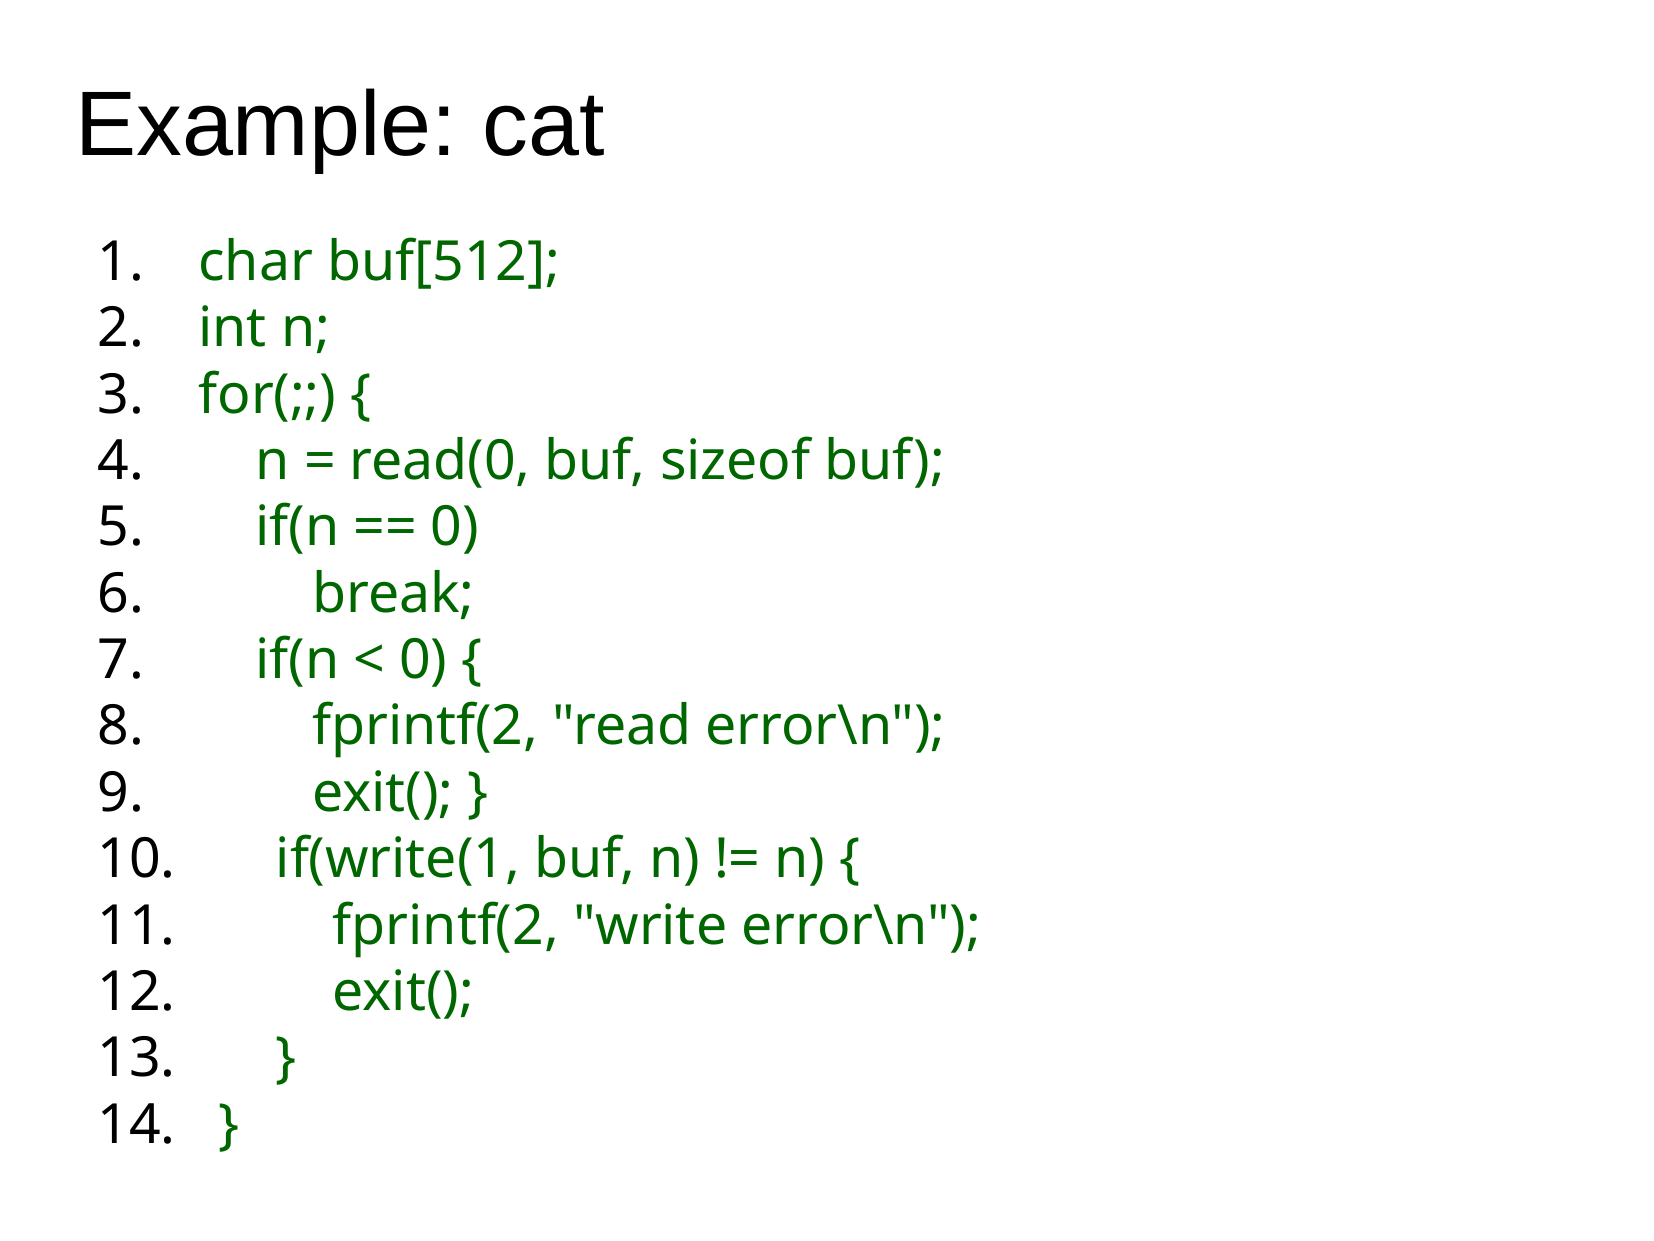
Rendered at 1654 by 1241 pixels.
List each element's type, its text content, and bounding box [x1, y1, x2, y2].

title Example: cat [75, 49, 1538, 188]
list char buf[512]; int n; for(;;) { n = read(0, buf, sizeof buf); if(n == 0) break; if(n < 0) { fprintf(2, "read error\n"); exit(); } if(write(1, buf, n) != n) { fprintf(2, "write error\n"); exit(); } } [82, 225, 1571, 1163]
